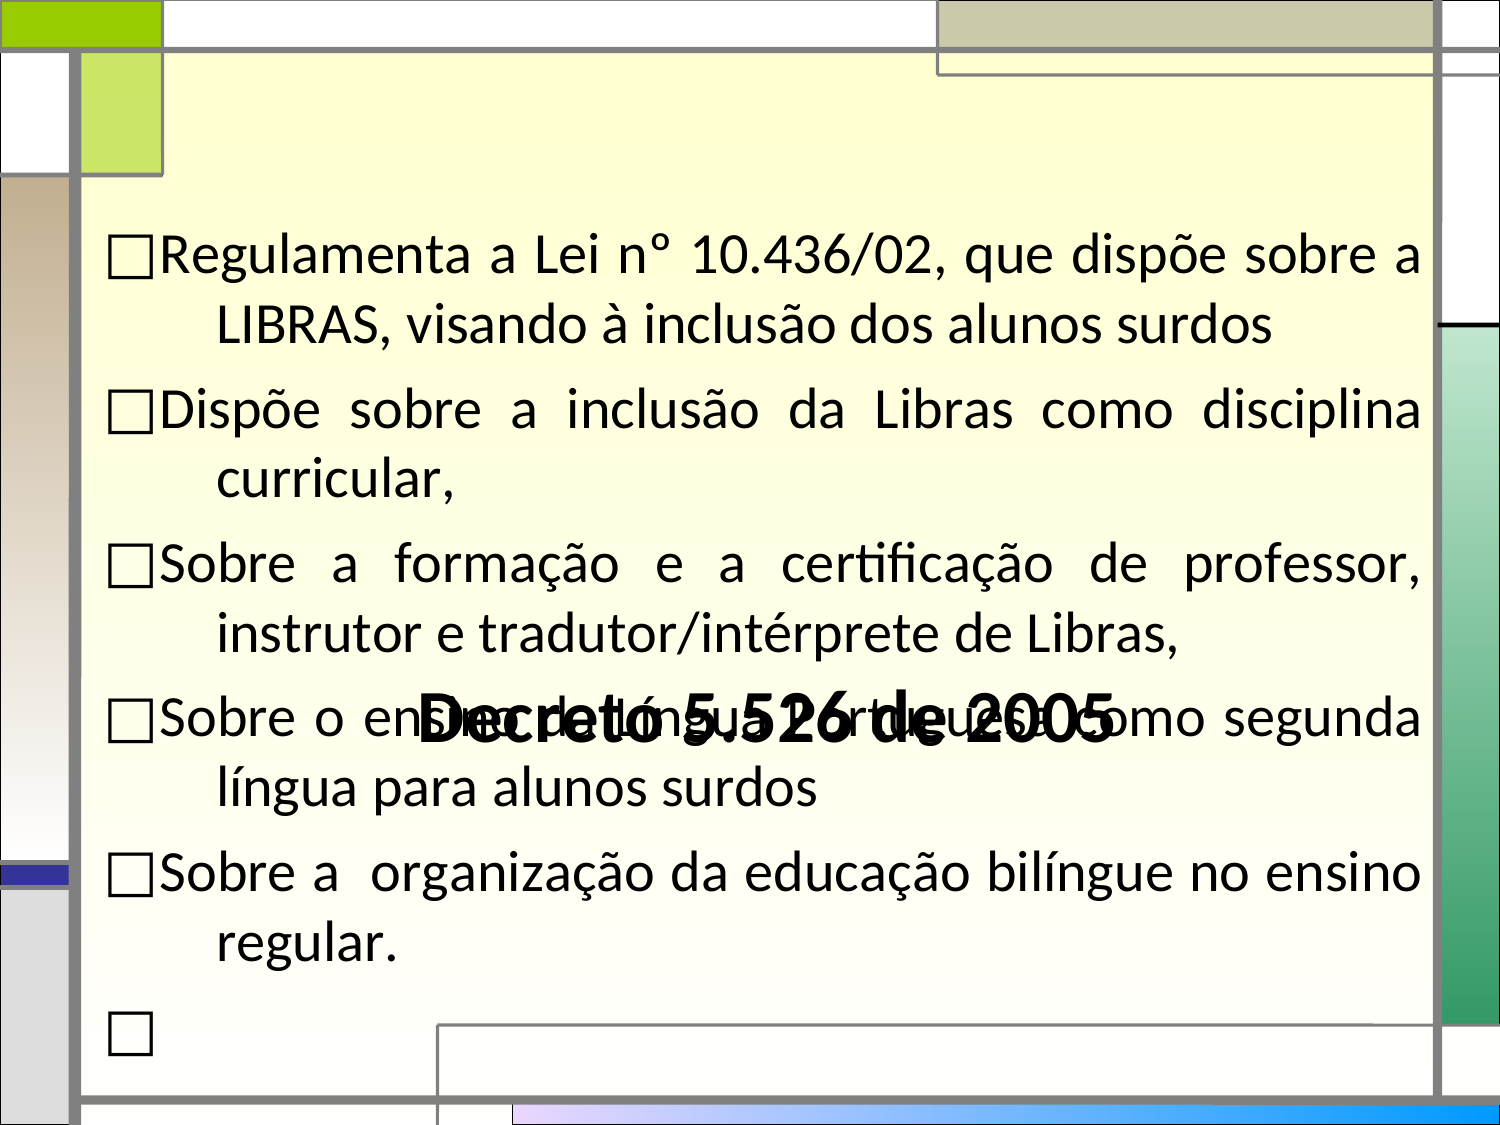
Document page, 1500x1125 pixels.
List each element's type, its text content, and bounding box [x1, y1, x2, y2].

title Decreto 5.526 de 2005 [53, 0, 1500, 154]
list Regulamenta a Lei nº 10.436/02, que dispõe sobre a LIBRAS, visando à inclusão dos alunos surdos Dispõe sobre a inclusão da Libras como disciplina curricular, Sobre a formação e a certificação de professor, instrutor e tradutor/intérprete de Libras, Sobre o ensino da Língua Portuguesa como segunda língua para alunos surdos Sobre a organização da educação bilíngue no ensino regular. [88, 208, 1439, 1024]
